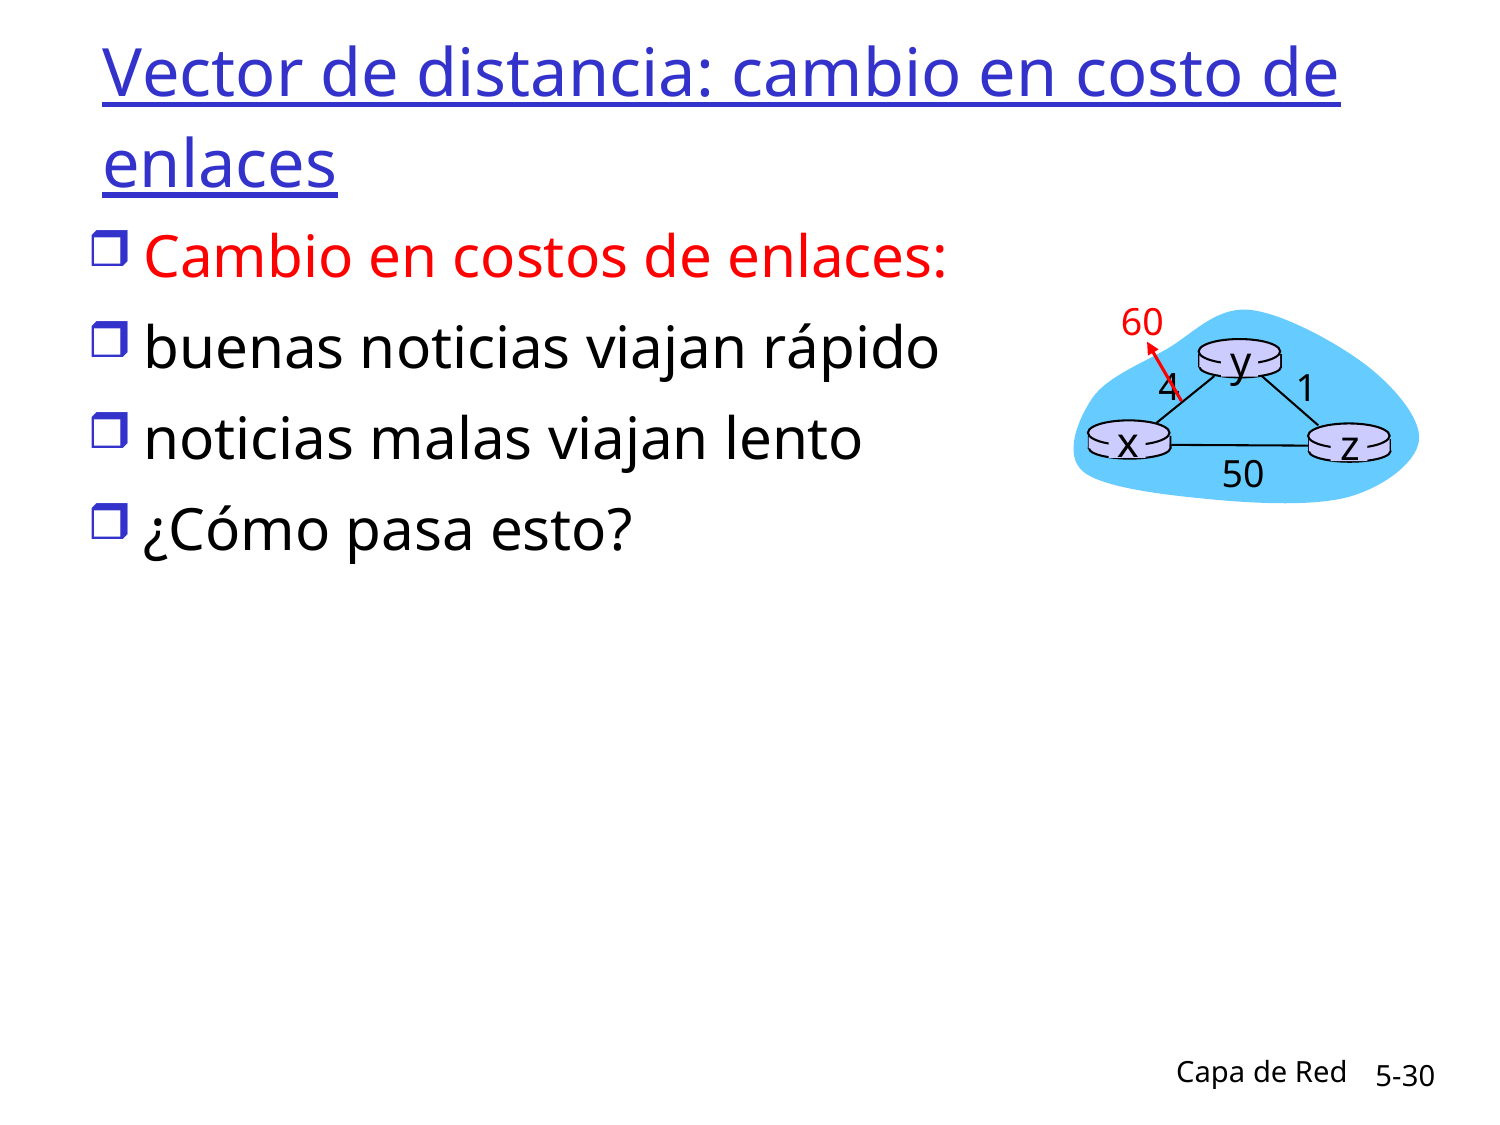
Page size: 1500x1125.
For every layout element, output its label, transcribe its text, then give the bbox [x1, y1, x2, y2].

text_box 1 [1280, 356, 1332, 417]
text_box x [1102, 407, 1154, 474]
text_box [1073, 309, 1420, 504]
text_box 4 [1162, 383, 1172, 391]
text_box 50 [1206, 442, 1280, 503]
text_box 4 [1143, 355, 1195, 416]
list Cambio en costos de enlaces: buenas noticias viajan rápido noticias malas viajan lento ¿Cómo pasa esto? [87, 214, 1055, 758]
text_box y [1215, 326, 1267, 393]
text_box z [1325, 411, 1375, 477]
title Vector de distancia: cambio en costo de enlaces [87, 34, 1363, 198]
text_box 60 [1106, 290, 1179, 352]
